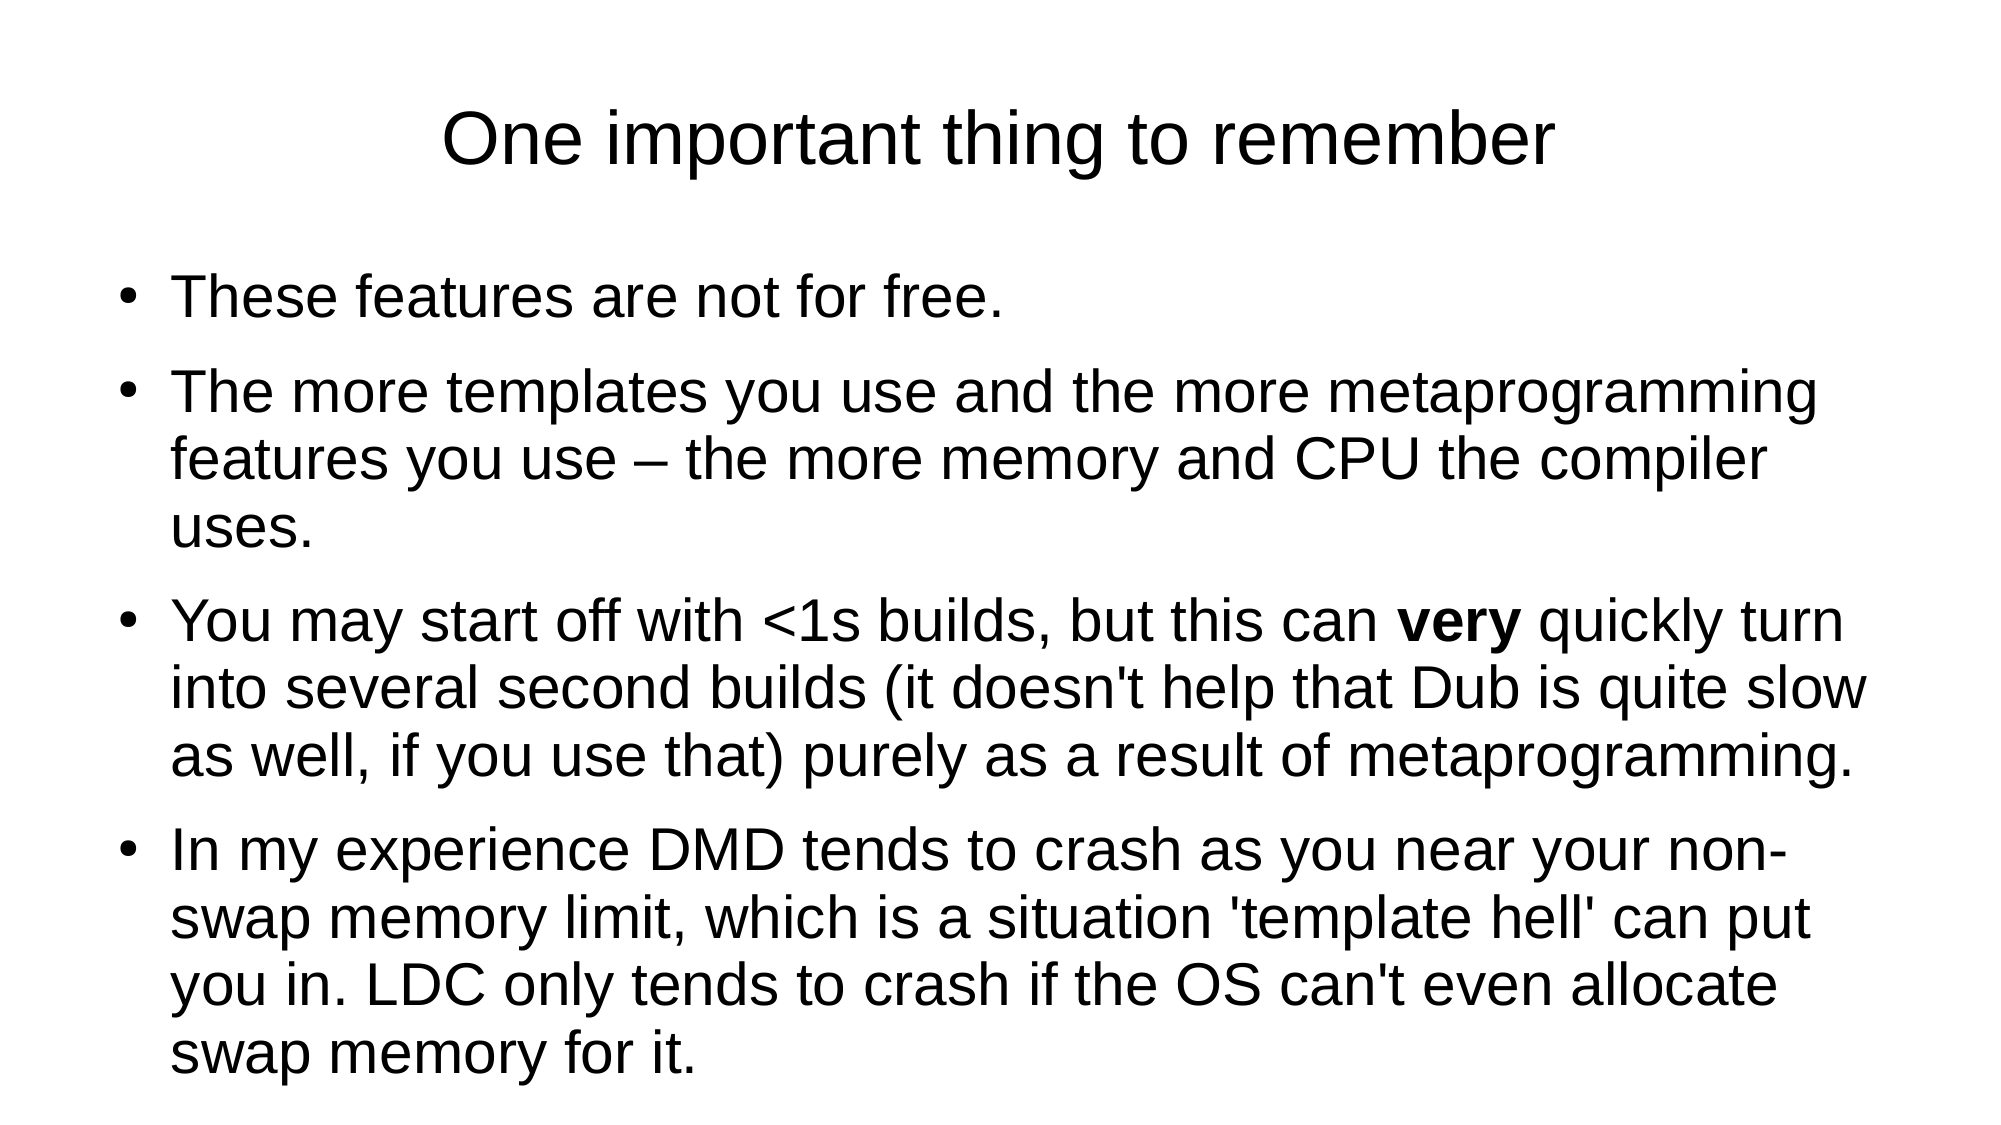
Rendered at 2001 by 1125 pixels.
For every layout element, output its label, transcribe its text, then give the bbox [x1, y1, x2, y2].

title One important thing to remember [99, 44, 1900, 233]
list These features are not for free. The more templates you use and the more metaprogramming features you use – the more memory and CPU the compiler uses. You may start off with <1s builds, but this can very quickly turn into several second builds (it doesn't help that Dub is quite slow as well, if you use that) purely as a result of metaprogramming. In my experience DMD tends to crash as you near your non-swap memory limit, which is a situation 'template hell' can put you in. LDC only tends to crash if the OS can't even allocate swap memory for it. [99, 263, 1900, 1087]
